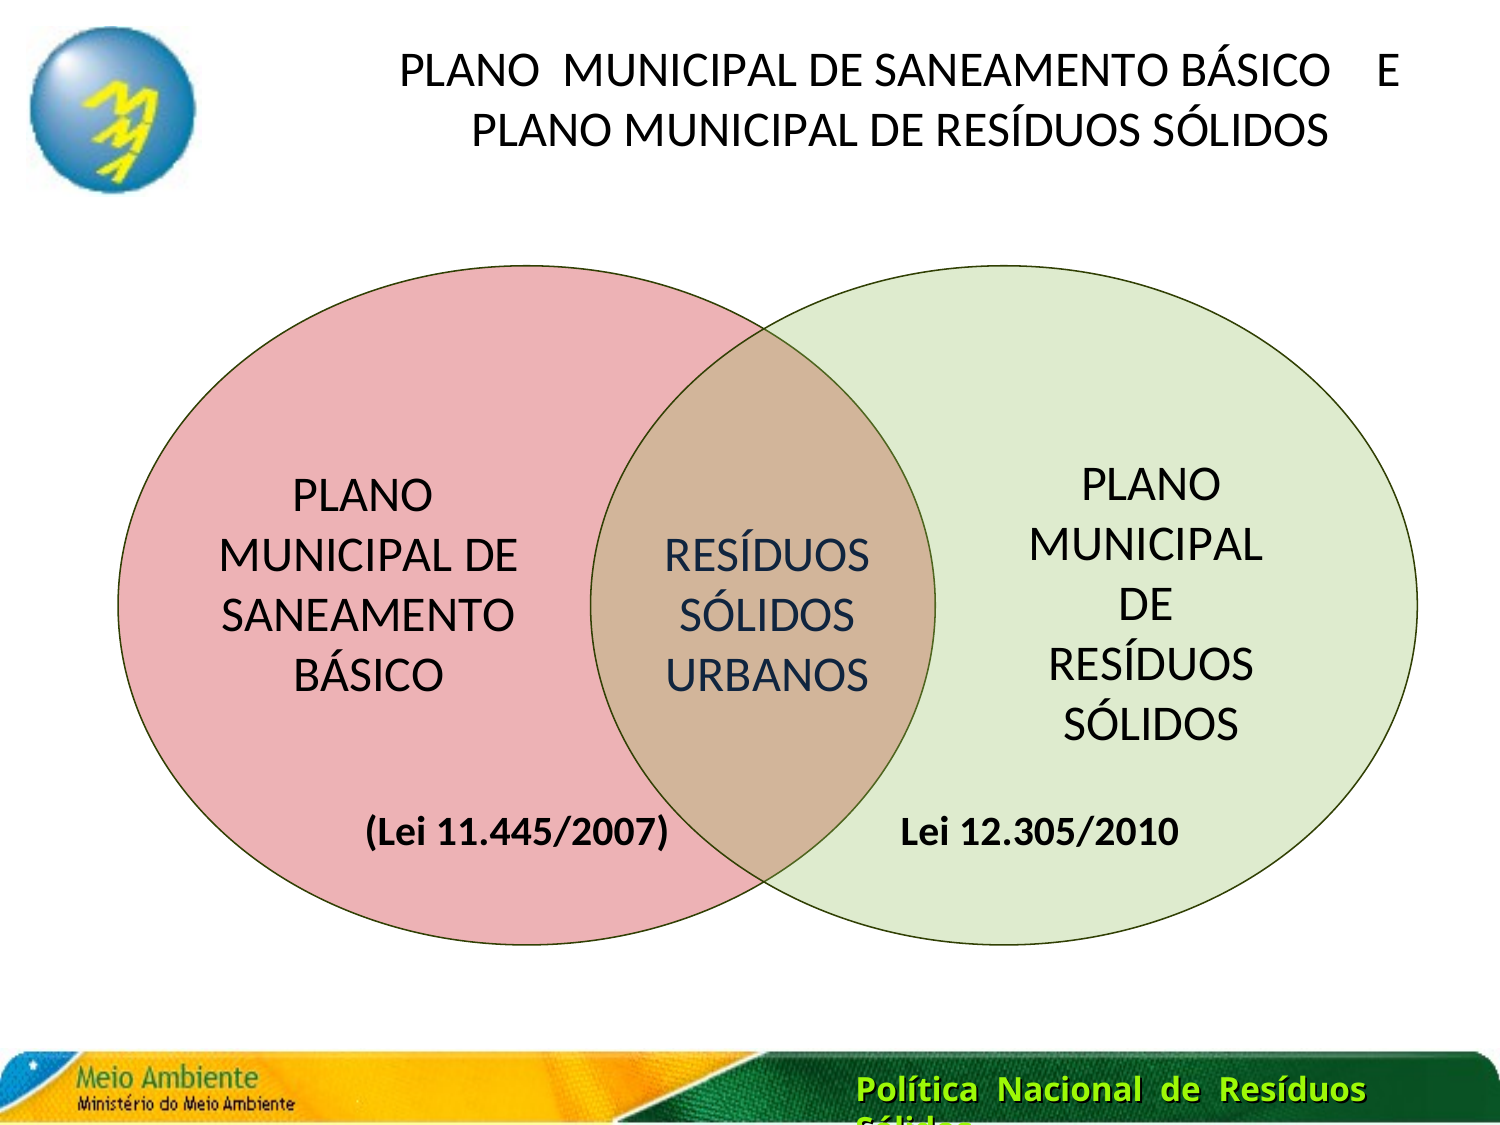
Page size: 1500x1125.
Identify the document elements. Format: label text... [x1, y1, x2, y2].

text_box Lei 12.305/2010 [885, 796, 1241, 862]
picture [26, 26, 202, 197]
picture [29, 1060, 39, 1071]
text_box (Lei 11.445/2007)‏ [295, 796, 709, 862]
text_box PLANO MUNICIPAL DE RESÍDUOS SÓLIDOS [944, 442, 1359, 758]
text_box [118, 265, 1418, 945]
text_box PLANO MUNICIPAL DE SANEAMENTO BÁSICO [177, 453, 561, 709]
text_box RESÍDUOS SÓLIDOS URBANOS [620, 513, 916, 709]
text_box PLANO MUNICIPAL DE SANEAMENTO BÁSICO E PLANO MUNICIPAL DE RESÍDUOS SÓLIDOS [354, 29, 1447, 165]
picture [0, 1048, 1500, 1125]
